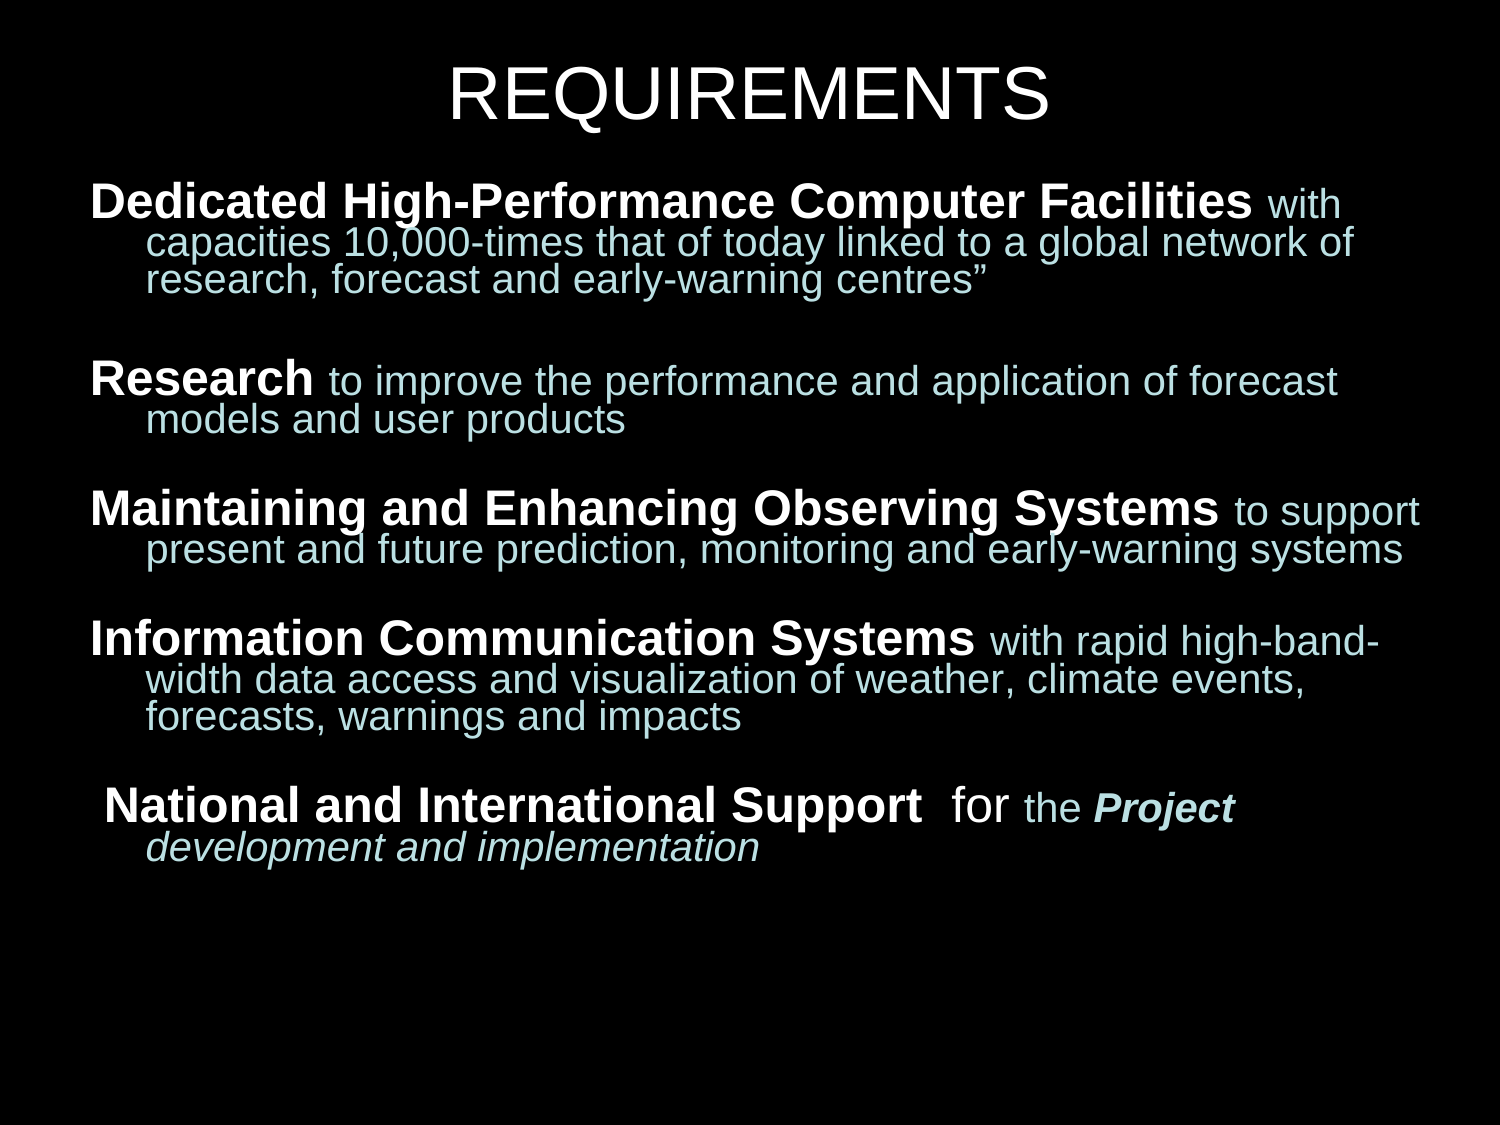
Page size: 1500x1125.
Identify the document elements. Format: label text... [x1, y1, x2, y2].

title REQUIREMENTS [75, 0, 1426, 174]
list Dedicated High-Performance Computer Facilities with capacities 10,000-times that of today linked to a global network of research, forecast and early-warning centres” Research to improve the performance and application of forecast models and user products Maintaining and Enhancing Observing Systems to support present and future prediction, monitoring and early-warning systems Information Communication Systems with rapid high-band-width data access and visualization of weather, climate events, forecasts, warnings and impacts National and International Support for the Project development and implementation [74, 174, 1463, 1125]
